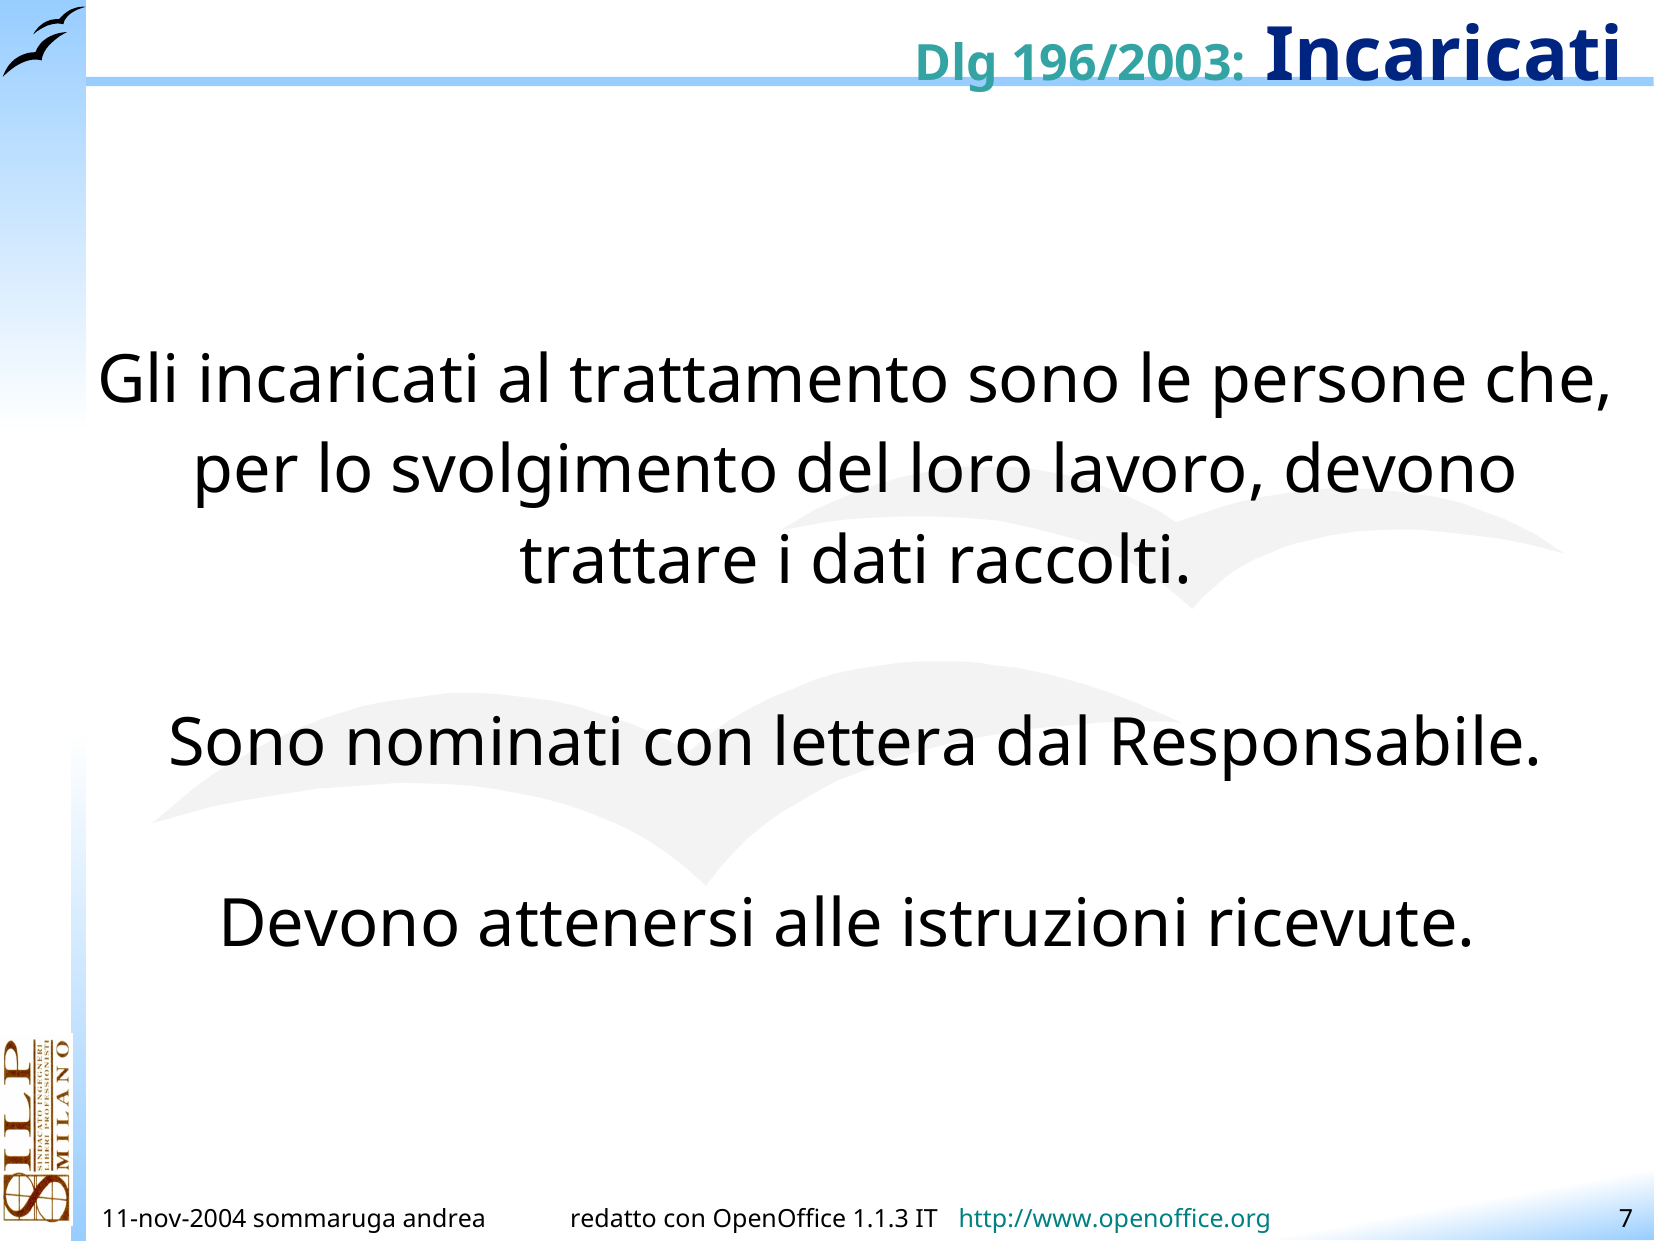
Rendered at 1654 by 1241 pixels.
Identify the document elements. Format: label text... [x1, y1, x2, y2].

subtitle Gli incaricati al trattamento sono le persone che, per lo svolgimento del loro lavoro, devono trattare i dati raccolti. Sono nominati con lettera dal Responsabile. Devono attenersi alle istruzioni ricevute. [85, 134, 1628, 1163]
picture [0, 1033, 73, 1226]
title Dlg 196/2003: Incaricati [85, 0, 1654, 104]
